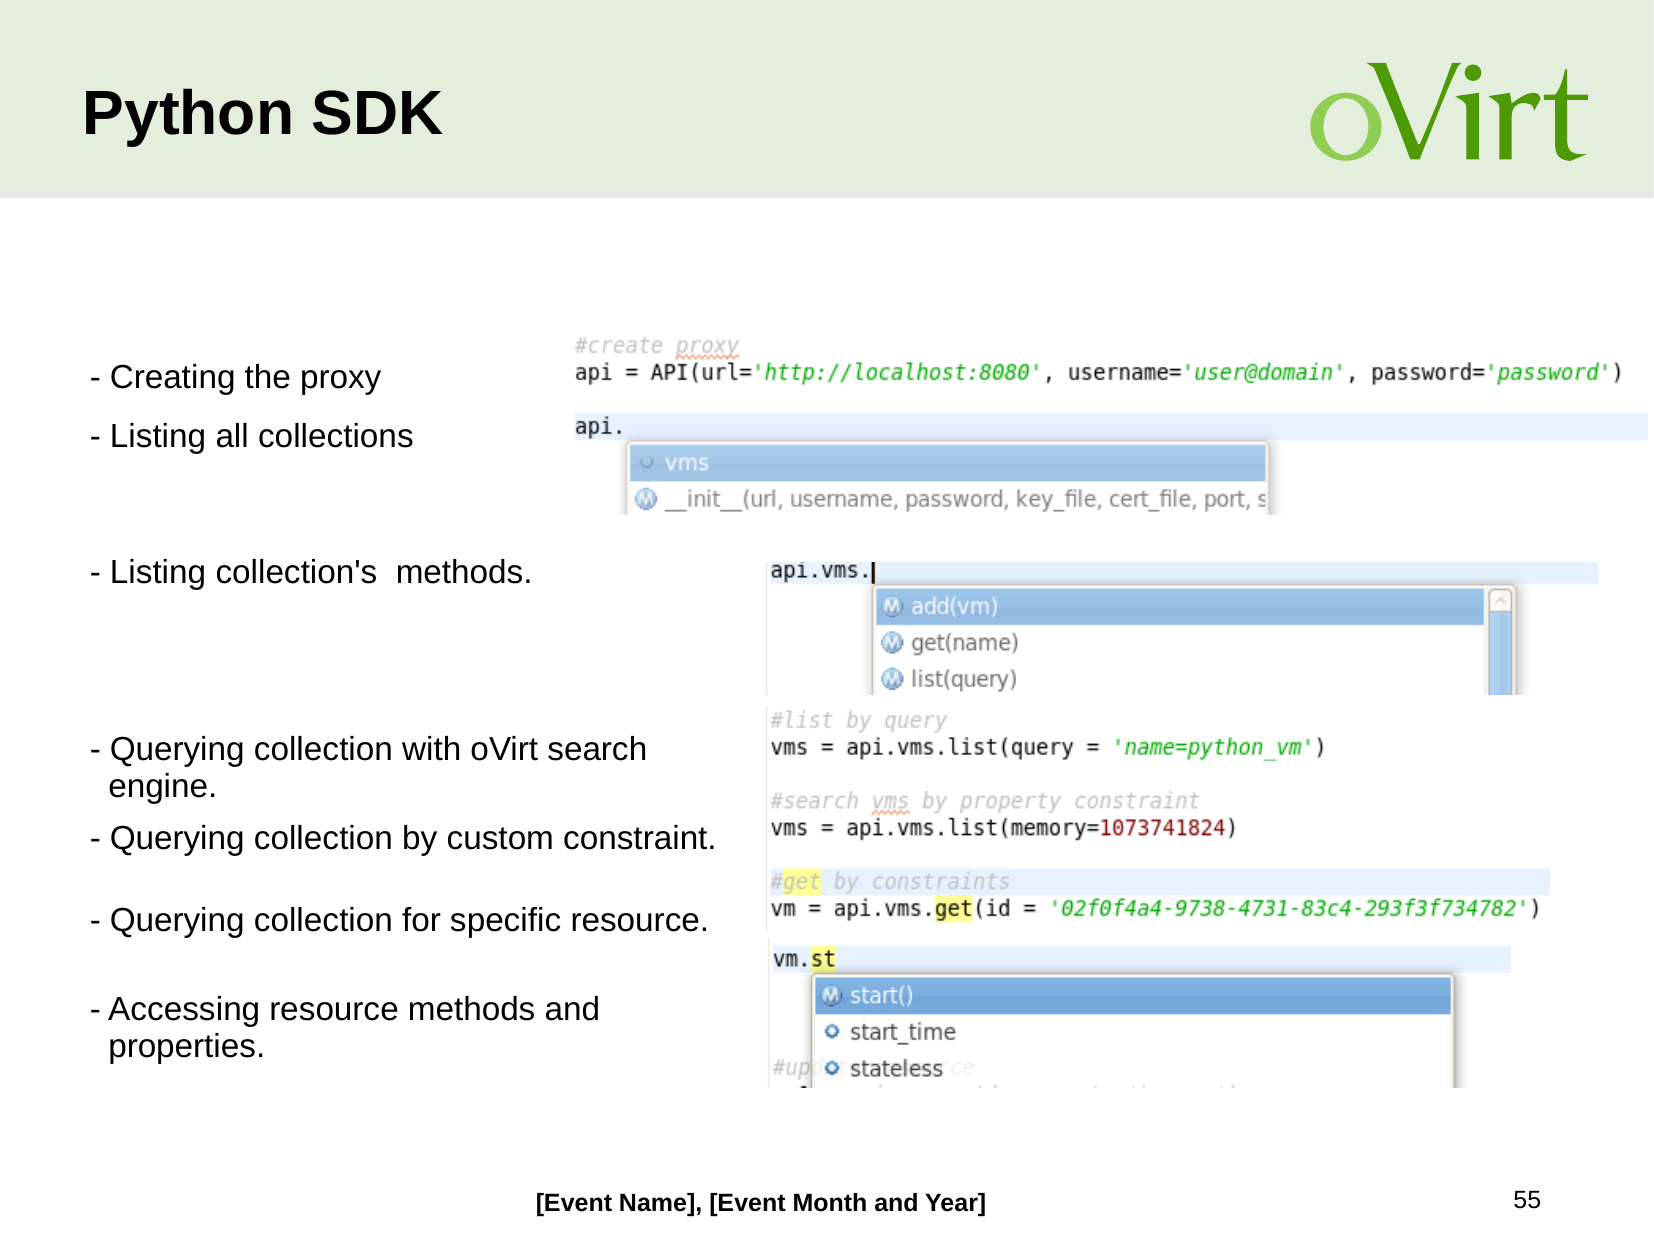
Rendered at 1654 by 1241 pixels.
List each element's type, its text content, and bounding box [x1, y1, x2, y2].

picture [762, 938, 1511, 1088]
text_box - Accessing resource methods and properties. [75, 983, 751, 1072]
picture [766, 562, 1598, 695]
text_box - Listing all collections [75, 410, 526, 463]
text_box - Listing collection's methods. [75, 546, 638, 598]
text_box - Querying collection with oVirt search engine. [75, 723, 788, 813]
title [82, 37, 1571, 225]
text_box - Querying collection for specific resource. [75, 894, 751, 947]
picture [572, 331, 1648, 515]
text_box - Creating the proxy [75, 351, 526, 404]
picture [766, 706, 1550, 933]
text_box - Querying collection by custom constraint. [75, 811, 751, 864]
